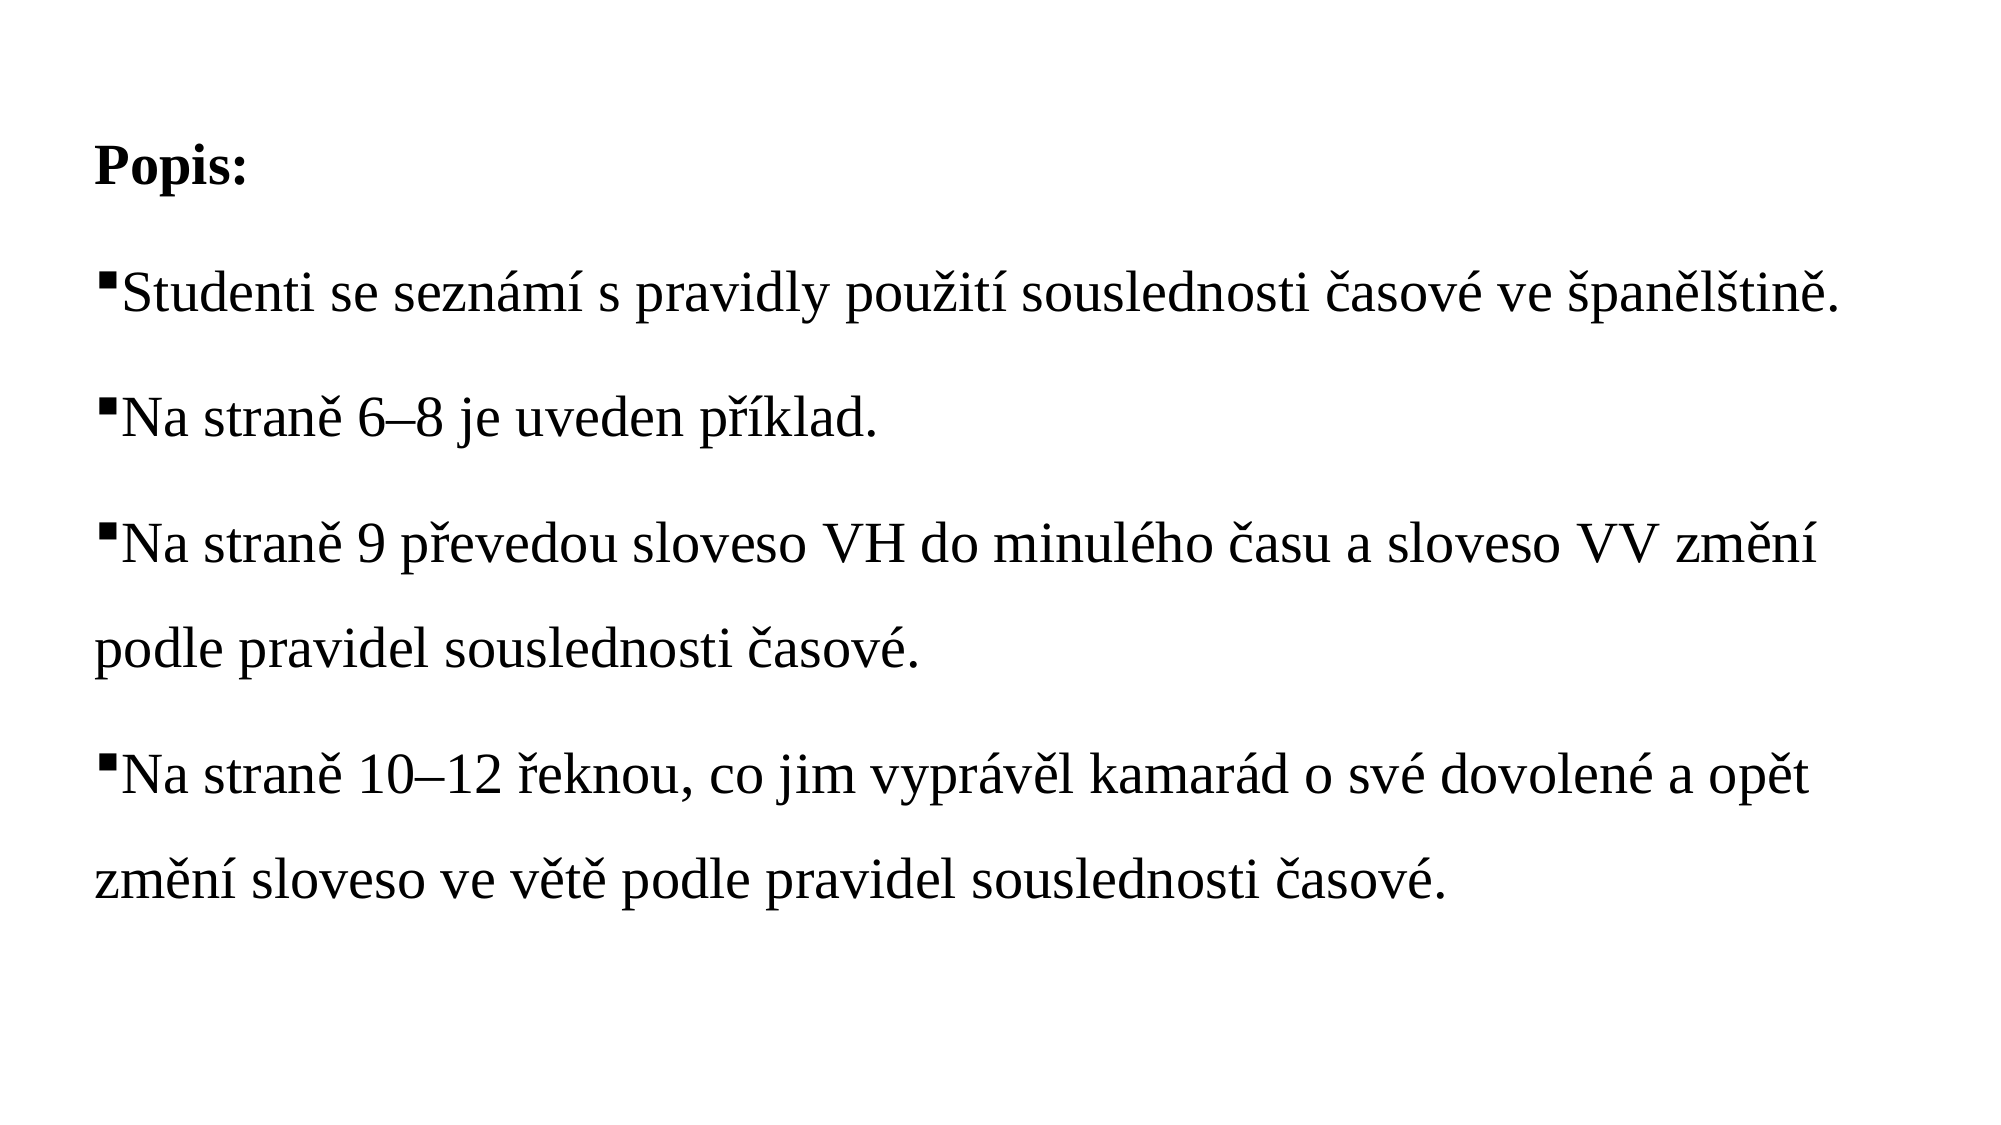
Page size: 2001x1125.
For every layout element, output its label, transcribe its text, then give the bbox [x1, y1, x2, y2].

list Popis: Studenti se seznámí s pravidly použití souslednosti časové ve španělštině. Na straně 6–8 je uveden příklad. Na straně 9 převedou sloveso VH do minulého času a sloveso VV změní podle pravidel souslednosti časové. Na straně 10–12 řeknou, co jim vyprávěl kamarád o své dovolené a opět změní sloveso ve větě podle pravidel souslednosti časové. [79, 126, 1906, 1125]
